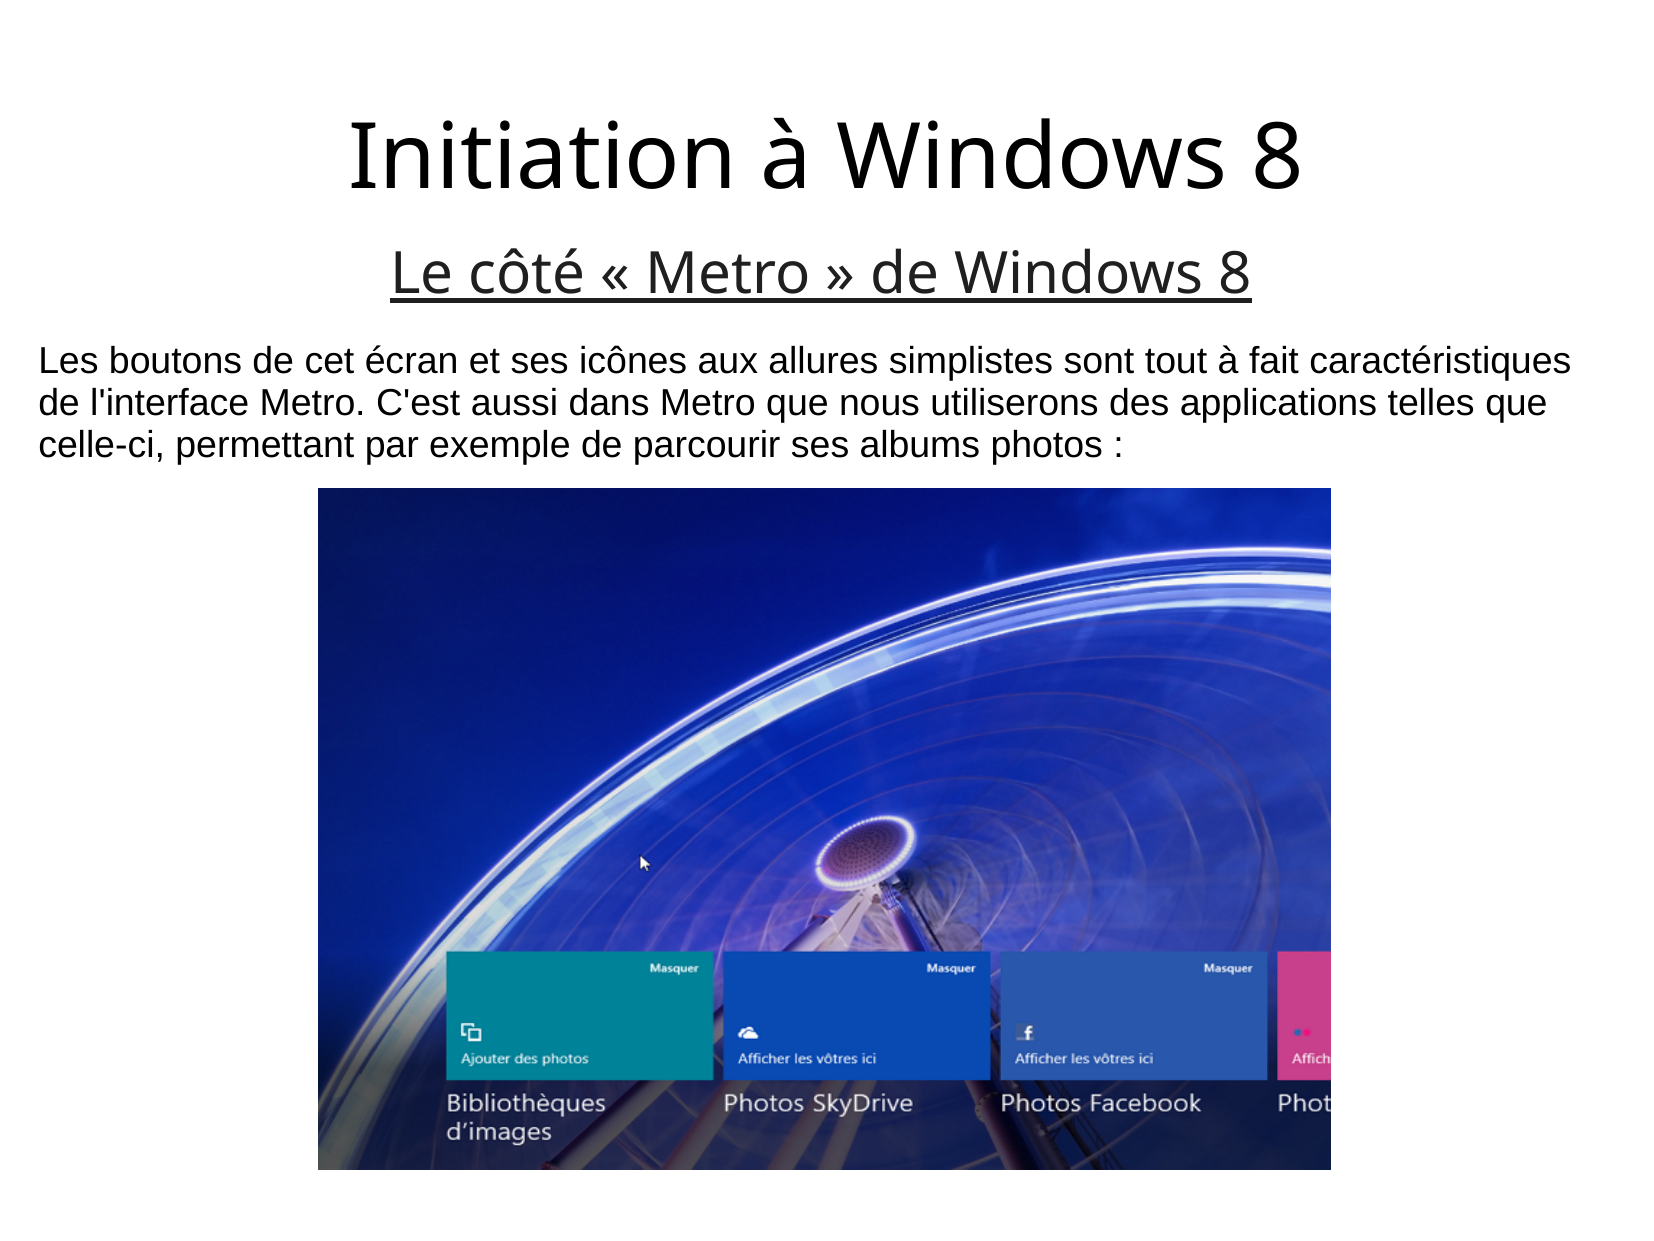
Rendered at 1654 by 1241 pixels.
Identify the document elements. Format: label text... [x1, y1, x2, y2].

title Initiation à Windows 8 [82, 49, 1571, 224]
picture [318, 488, 1331, 1170]
text_box Le côté « Metro » de Windows 8 Les boutons de cet écran et ses icônes aux allures simplistes sont tout à fait caractéristiques de l'interface Metro. C'est aussi dans Metro que nous utiliserons des applications telles que celle-ci, permettant par exemple de parcourir ses albums photos : [23, 224, 1619, 458]
